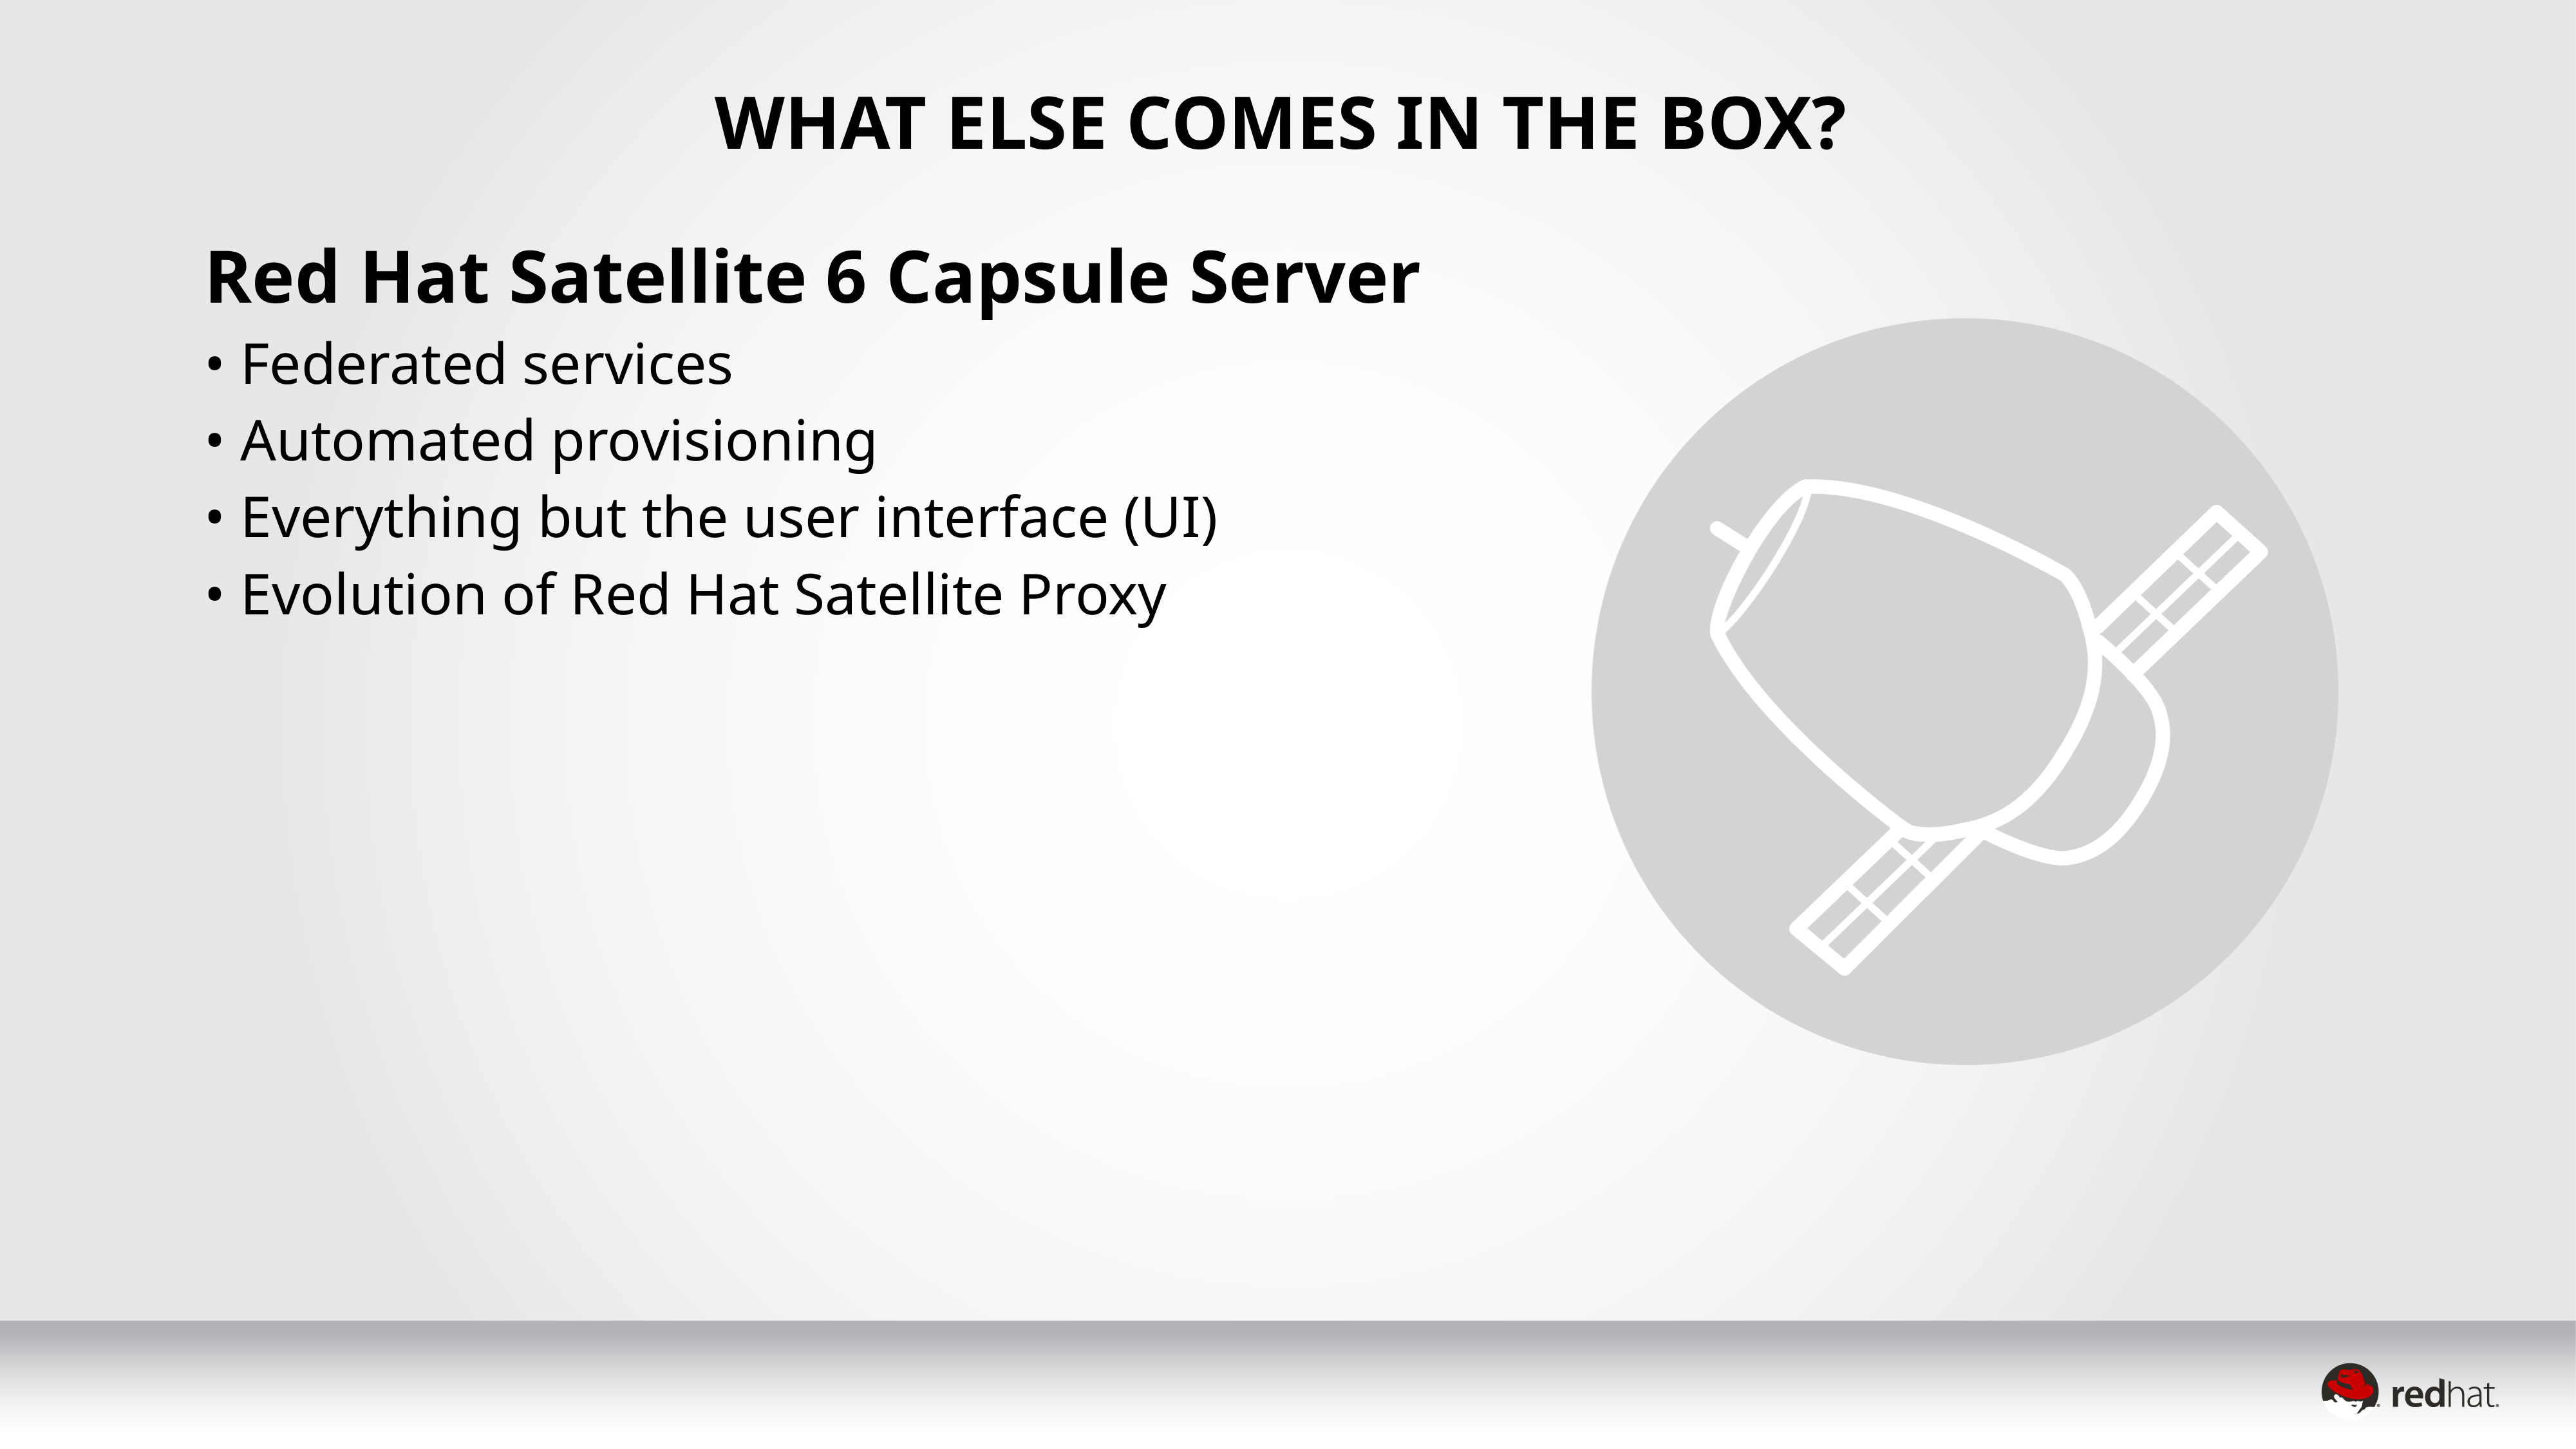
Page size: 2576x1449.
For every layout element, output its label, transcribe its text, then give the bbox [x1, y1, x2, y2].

text_box Red Hat Satellite 6 Capsule Server • Federated services • Automated provisioning • Everything but the user interface (UI) • Evolution of Red Hat Satellite Proxy [194, 220, 1386, 609]
text_box WHAT ELSE COMES IN THE BOX? [705, 67, 1870, 169]
picture [0, 0, 2576, 1449]
